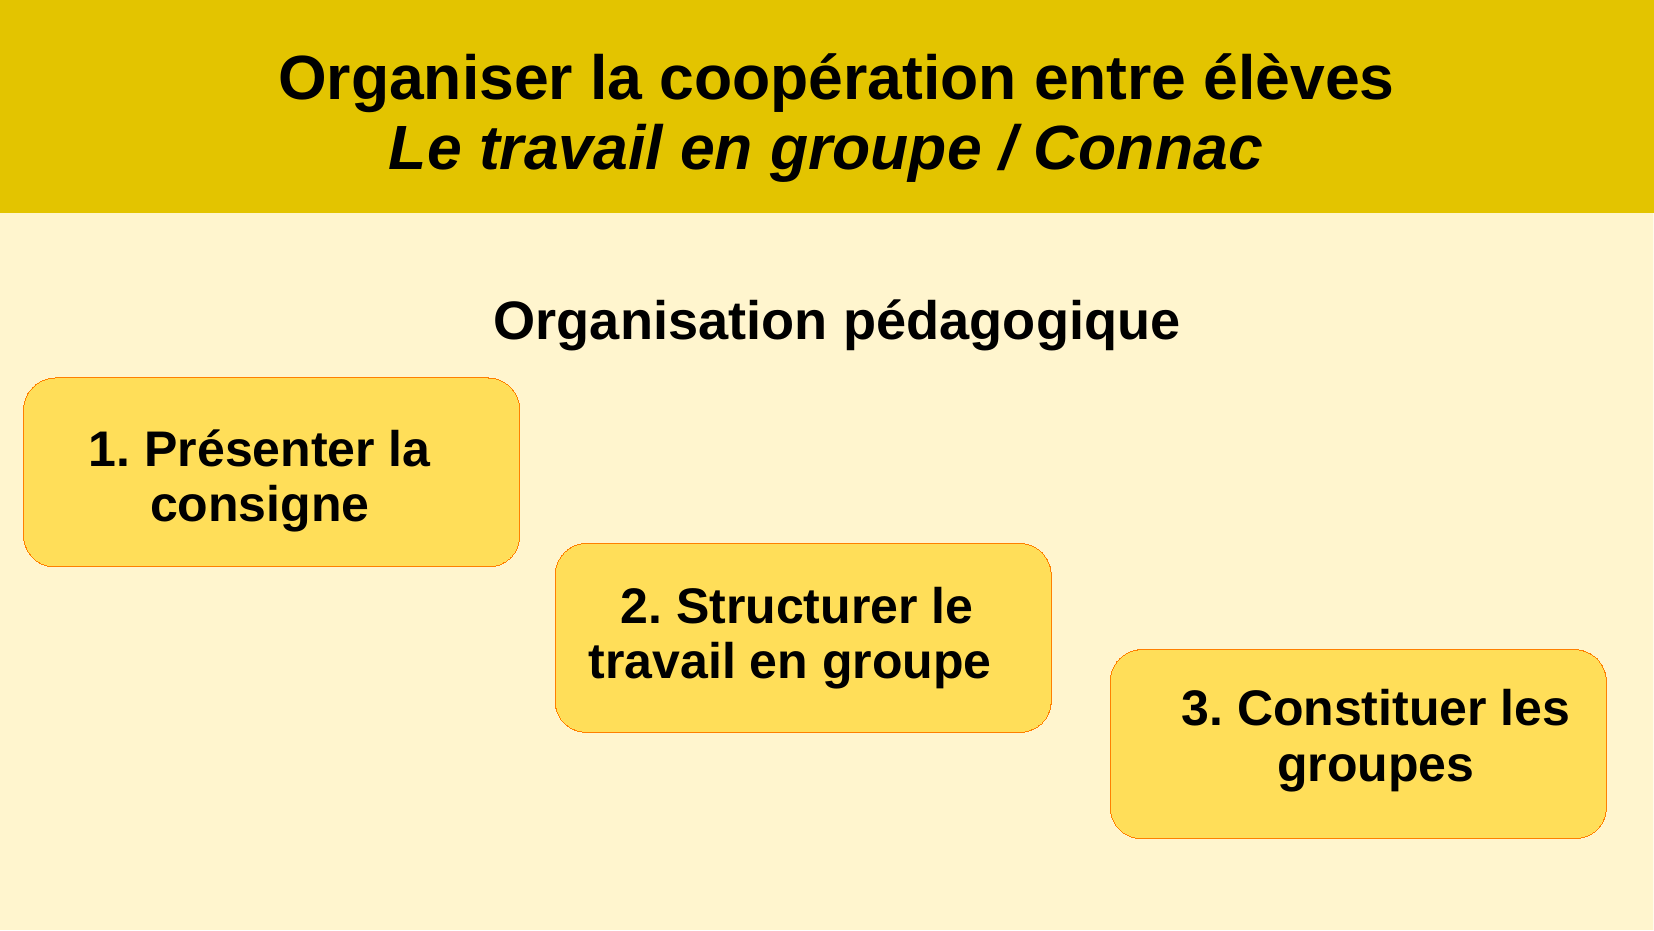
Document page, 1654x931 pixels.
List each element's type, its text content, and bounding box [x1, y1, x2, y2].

text_box [555, 543, 1052, 733]
text_box [23, 377, 520, 567]
text_box 1. Présenter la consigne [11, 413, 508, 544]
text_box [0, 0, 1654, 213]
text_box 3. Constituer les groupes [1157, 673, 1595, 800]
text_box Organiser la coopération entre élèves Le travail en groupe / Connac [129, 35, 1489, 213]
text_box Organisation pédagogique [448, 283, 1430, 359]
text_box [1110, 649, 1607, 839]
text_box 2. Structurer le travail en groupe [555, 570, 1040, 697]
